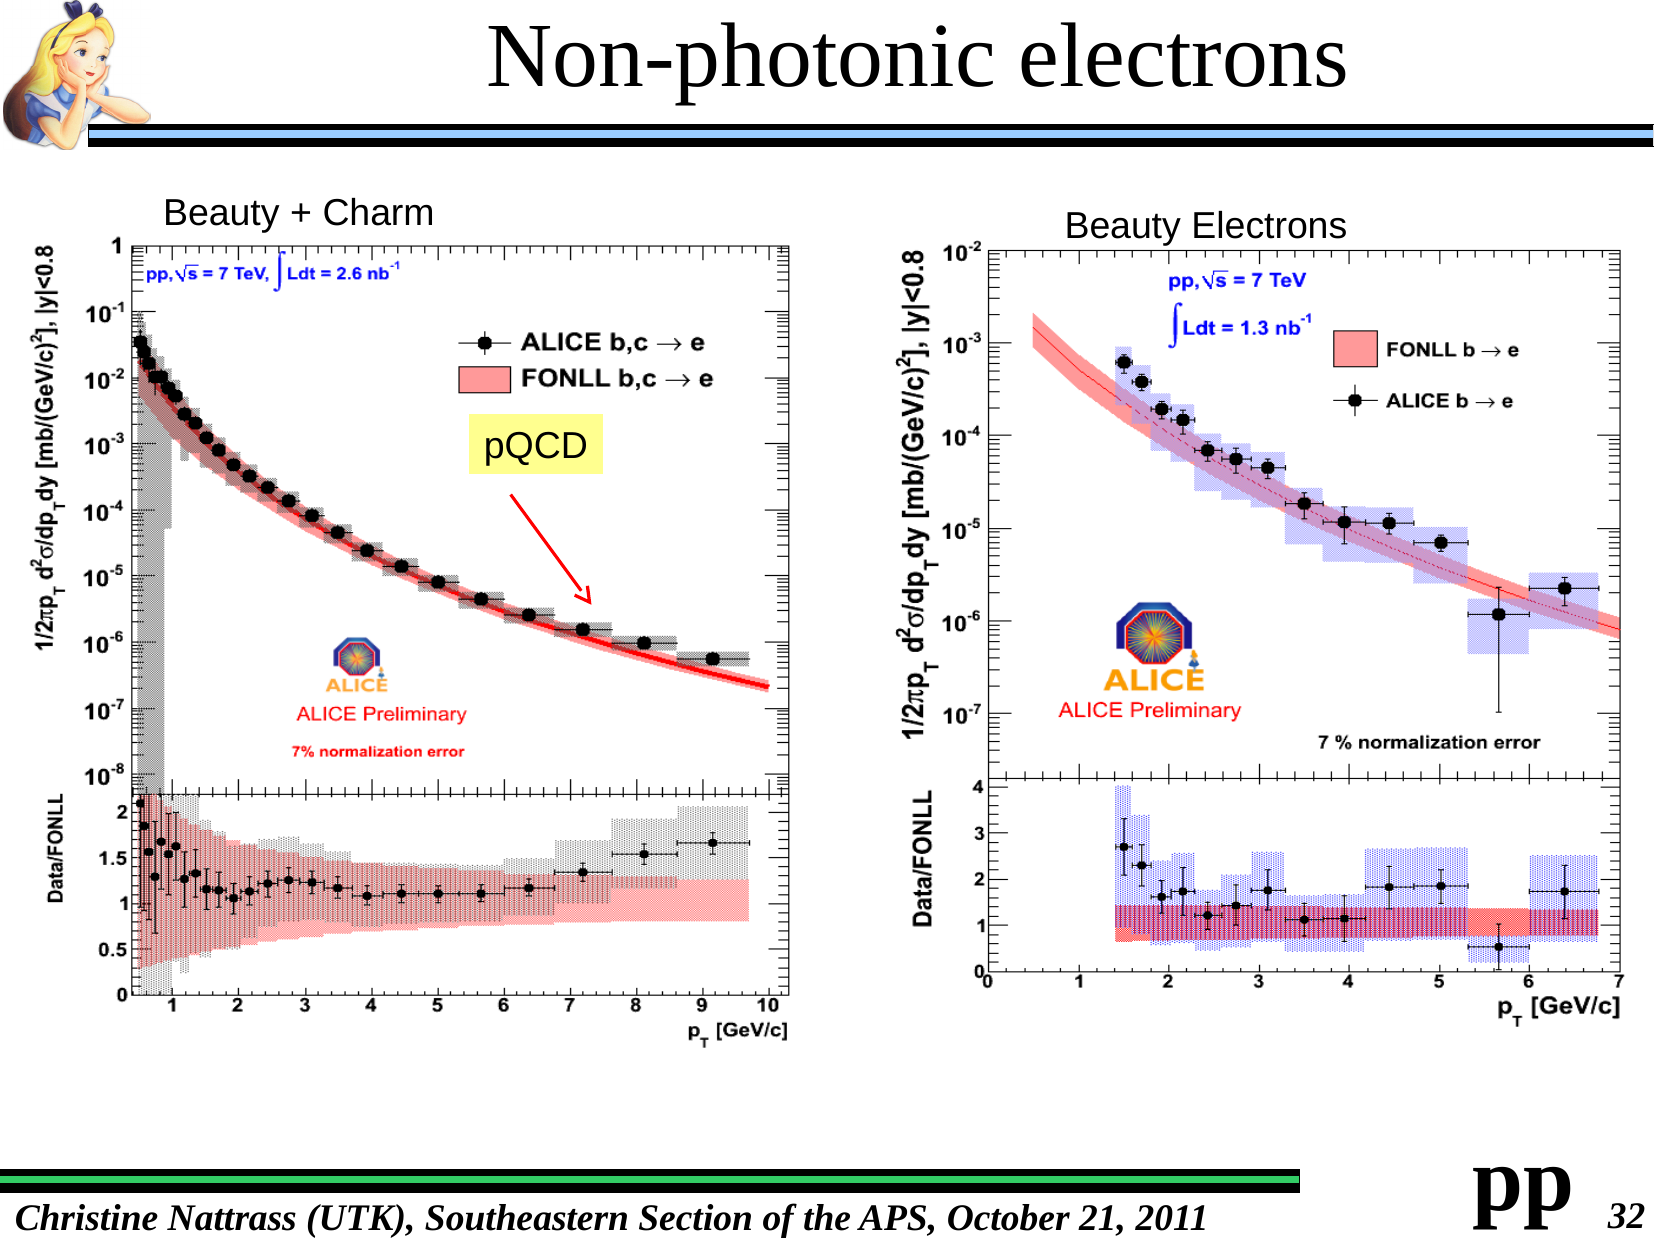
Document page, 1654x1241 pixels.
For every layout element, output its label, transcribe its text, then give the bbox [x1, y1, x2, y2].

picture [3, 0, 151, 150]
text_box Beauty + Charm [137, 180, 543, 241]
text_box pp [1312, 1121, 1613, 1238]
text_box Beauty Electrons [1038, 193, 1444, 254]
picture [21, 223, 826, 1051]
title Non-photonic electrons [225, 0, 1613, 107]
text_box pQCD [469, 414, 603, 474]
picture [882, 225, 1629, 1030]
